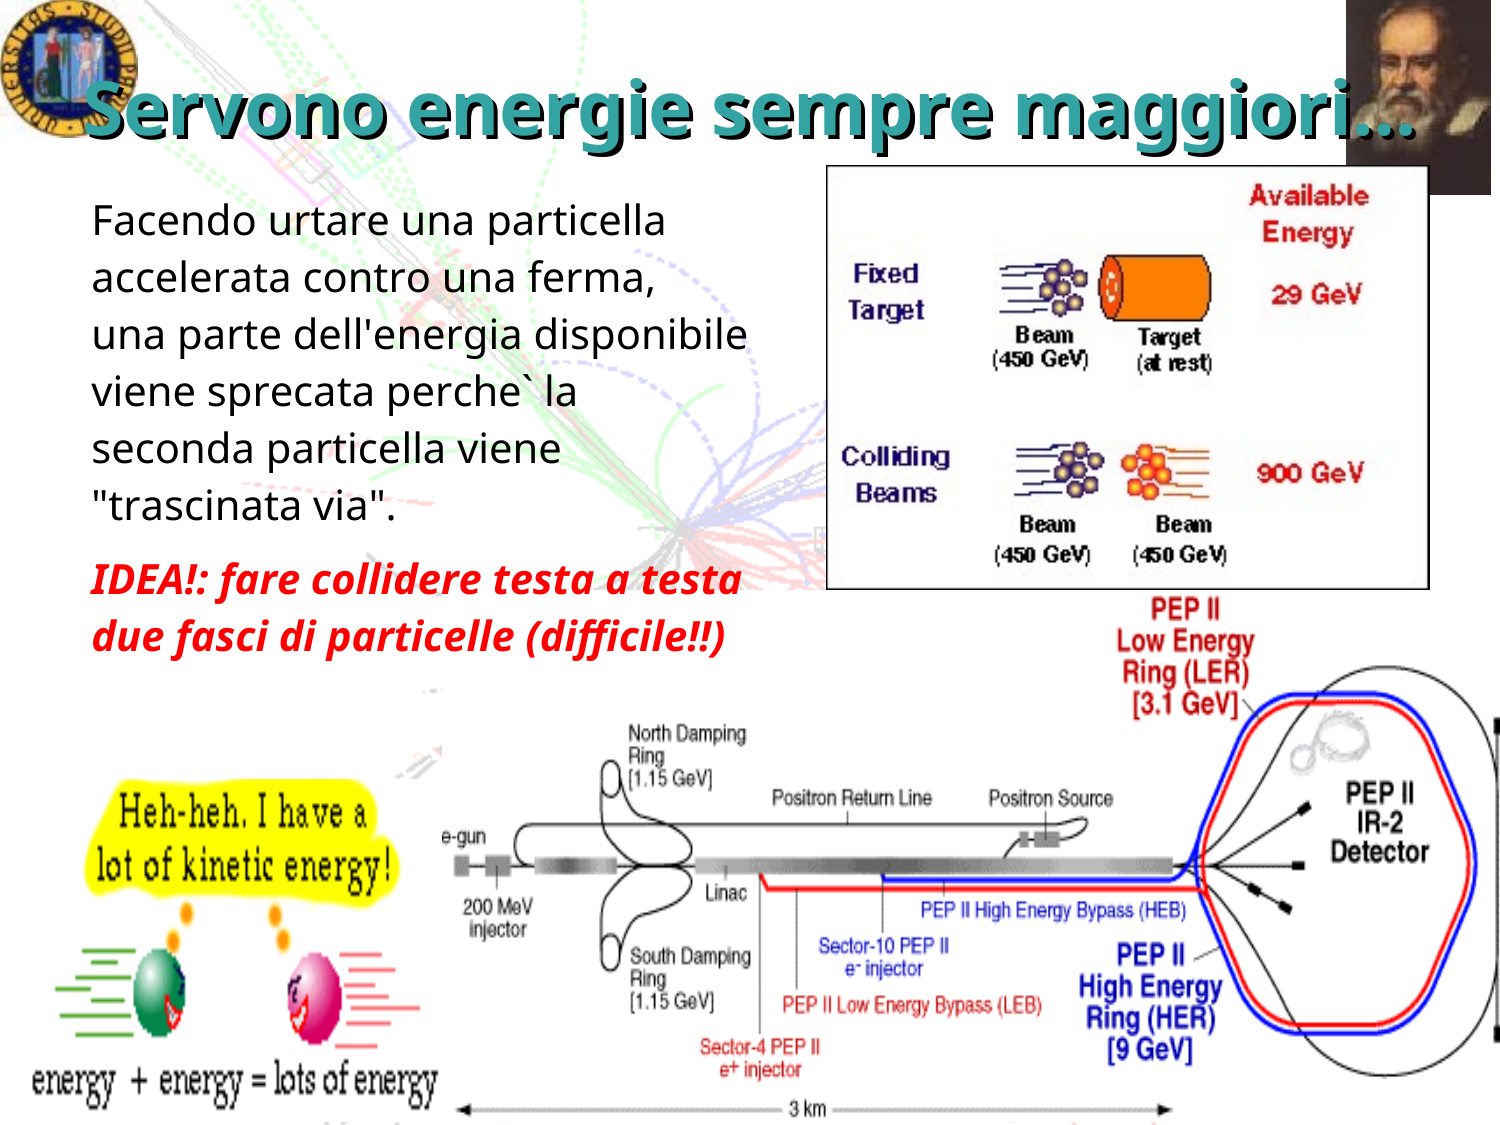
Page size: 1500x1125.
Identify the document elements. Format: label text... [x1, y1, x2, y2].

picture [0, 165, 1500, 1125]
list Facendo urtare una particella accelerata contro una ferma, una parte dell'energia disponibile viene sprecata perche` la seconda particella viene "trascinata via". IDEA!: fare collidere testa a testa due fasci di particelle (difficile!!) [5, 183, 786, 980]
title Servono energie sempre maggiori… [0, 0, 1500, 213]
